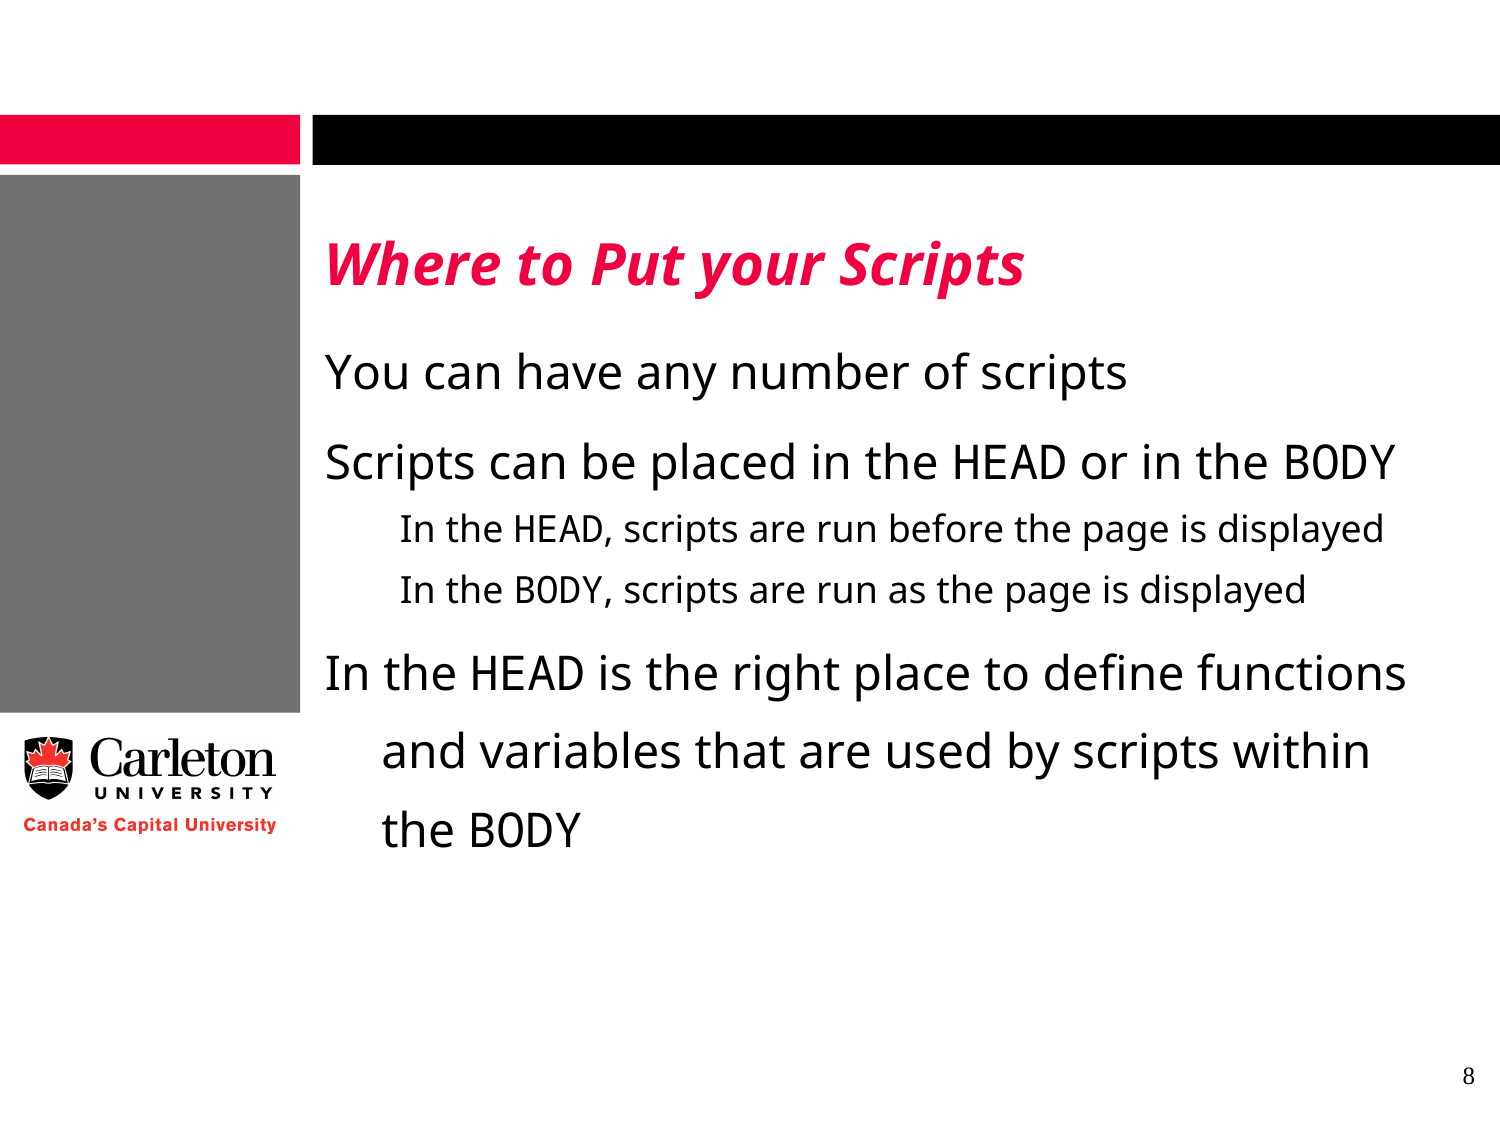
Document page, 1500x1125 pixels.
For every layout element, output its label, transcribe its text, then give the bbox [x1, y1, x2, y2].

picture [24, 737, 276, 834]
title Where to Put your Scripts [324, 194, 1450, 324]
list You can have any number of scripts Scripts can be placed in the HEAD or in the BODY In the HEAD, scripts are run before the page is displayed In the BODY, scripts are run as the page is displayed In the HEAD is the right place to define functions and variables that are used by scripts within the BODY [324, 324, 1450, 1036]
